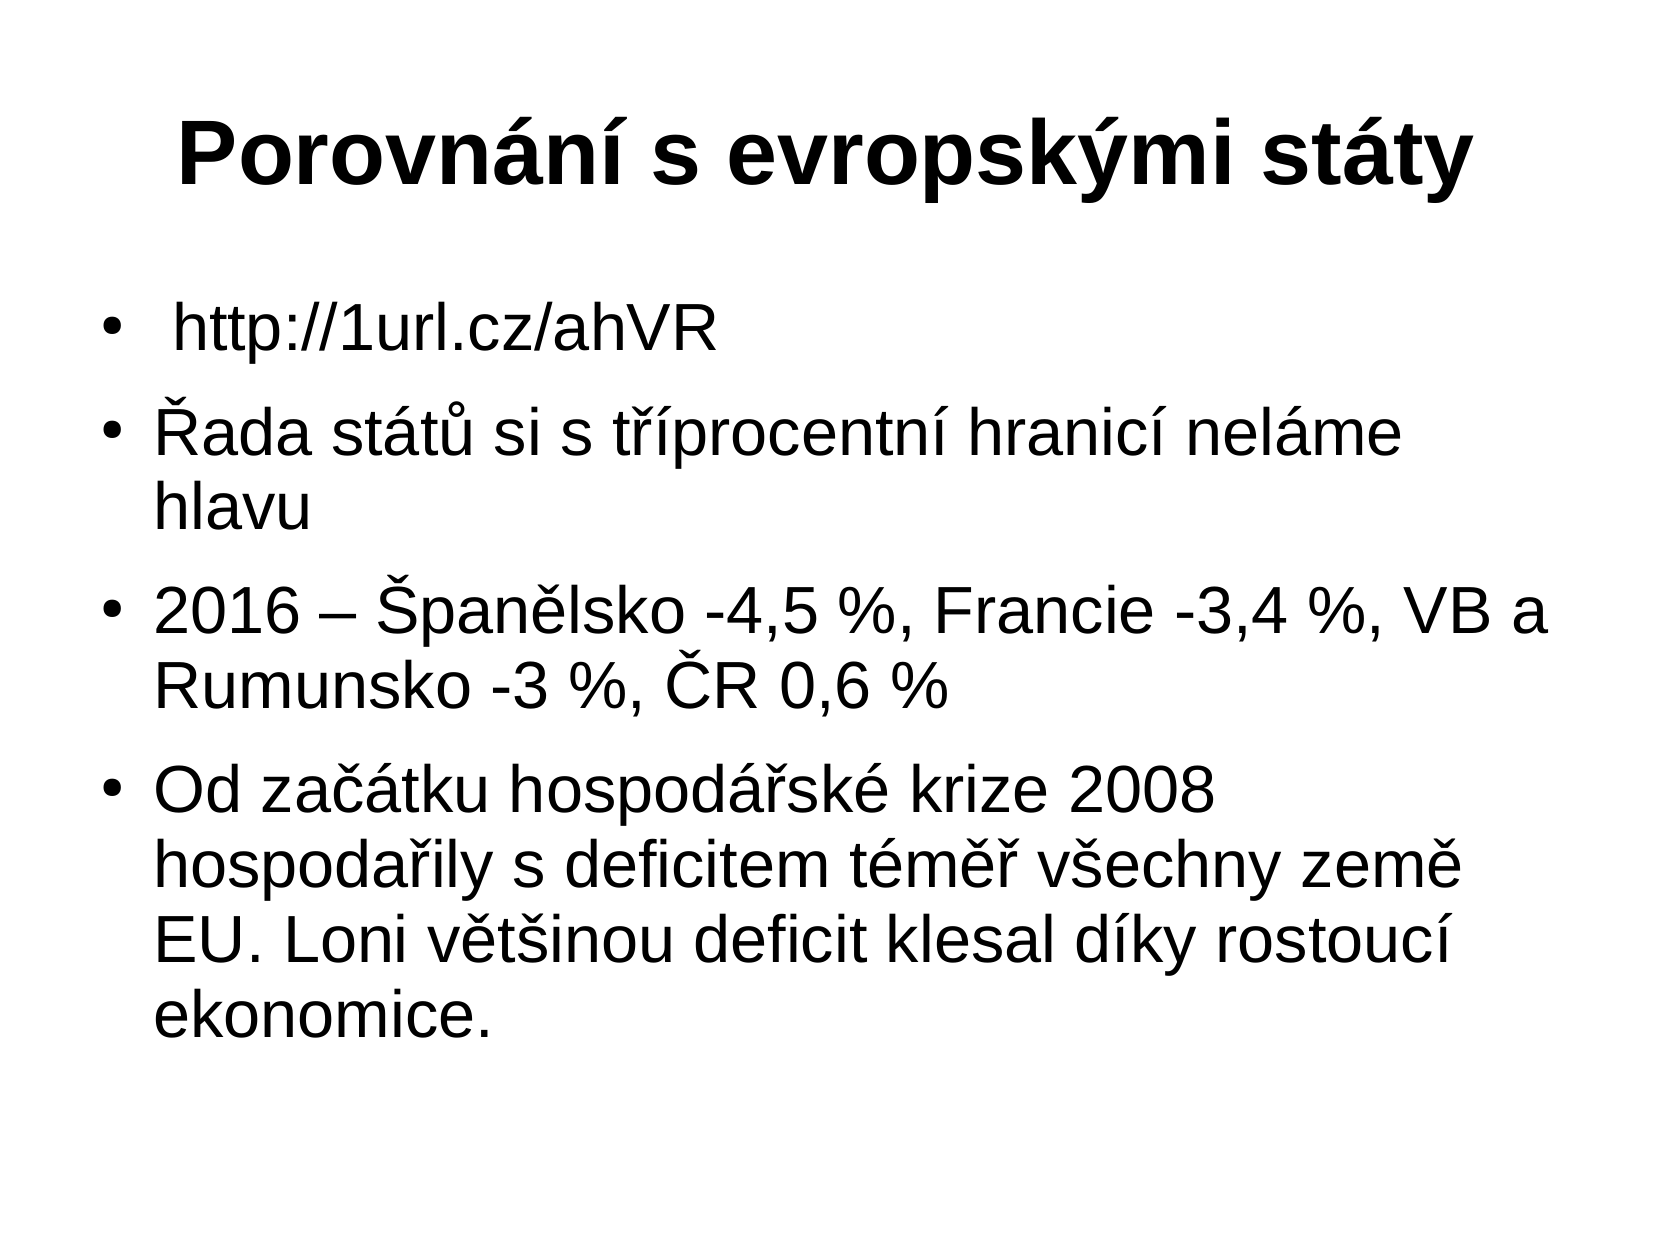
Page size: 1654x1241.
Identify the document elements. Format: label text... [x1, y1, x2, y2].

list http://1url.cz/ahVR Řada států si s tříprocentní hranicí neláme hlavu 2016 – Španělsko -4,5 %, Francie -3,4 %, VB a Rumunsko -3 %, ČR 0,6 % Od začátku hospodářské krize 2008 hospodařily s deficitem téměř všechny země EU. Loni většinou deficit klesal díky rostoucí ekonomice. [82, 290, 1571, 1156]
title Porovnání s evropskými státy [82, 49, 1571, 257]
